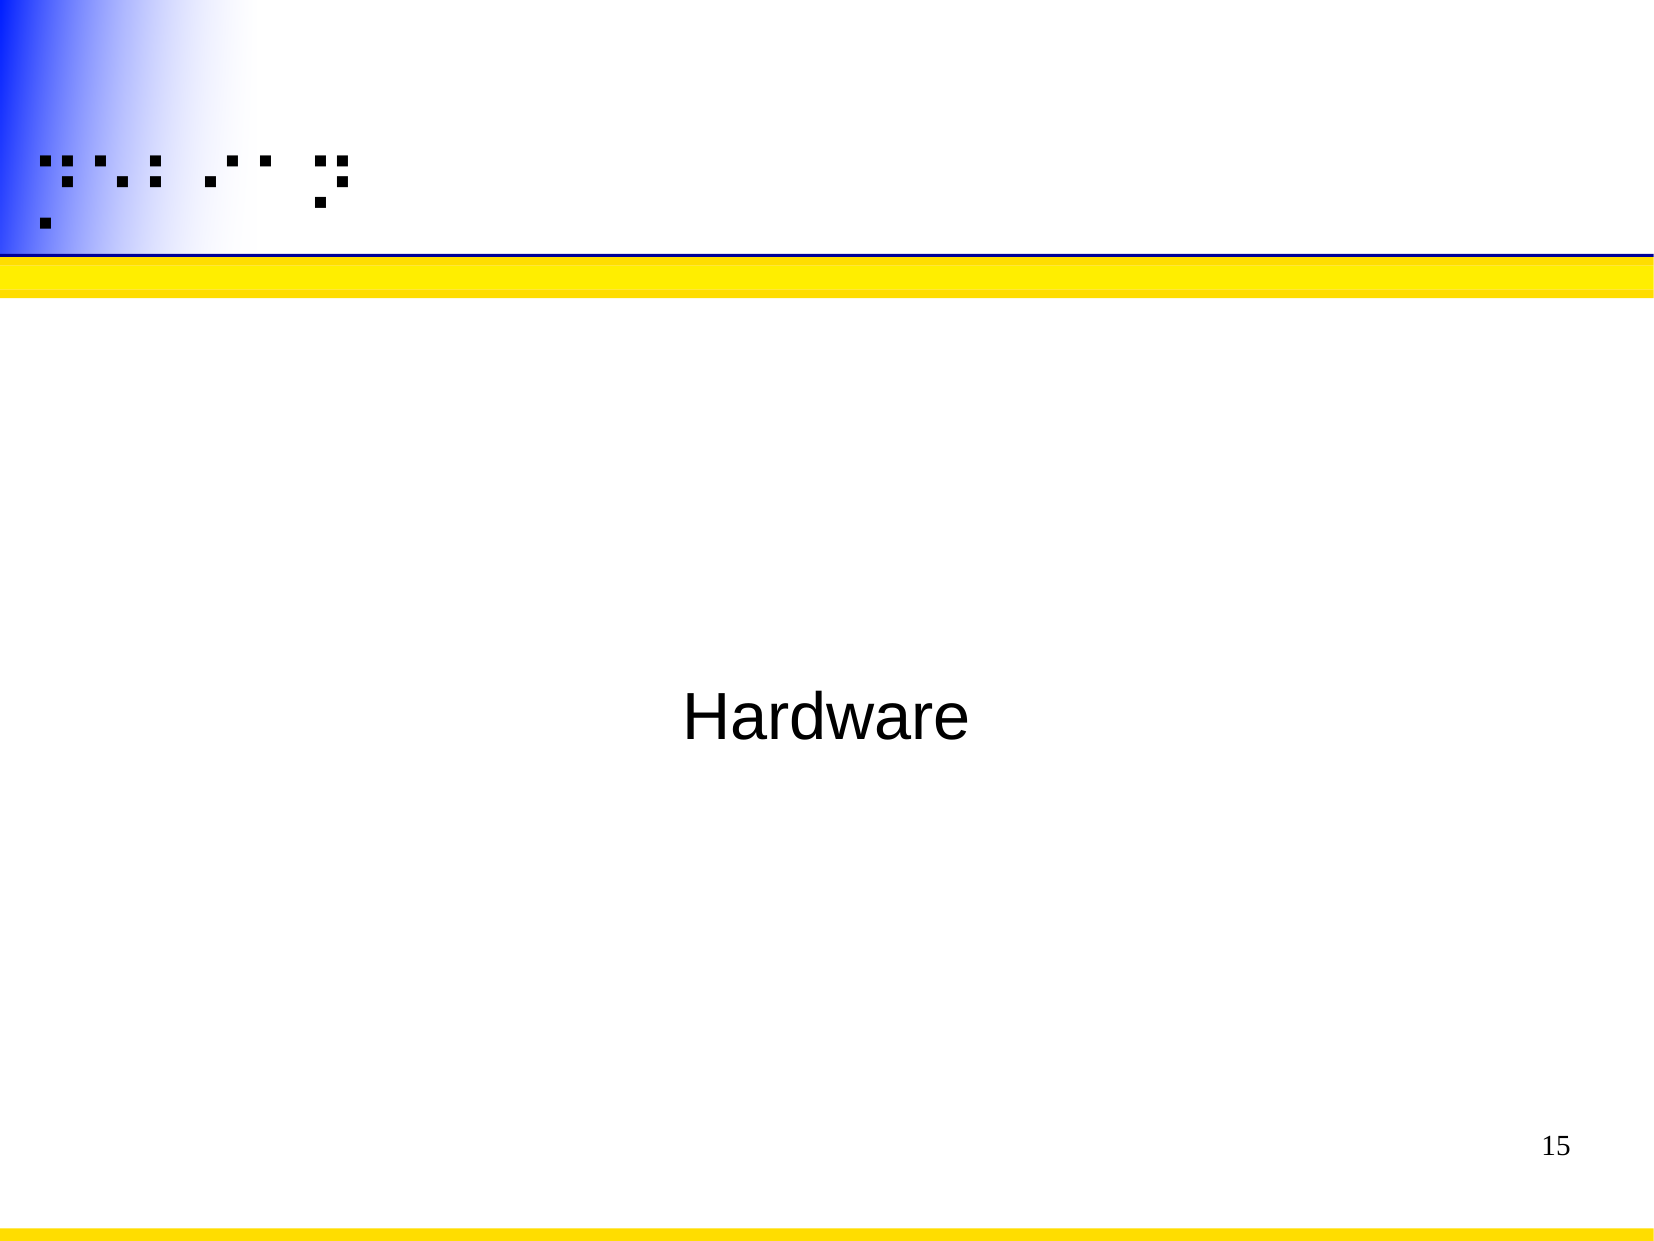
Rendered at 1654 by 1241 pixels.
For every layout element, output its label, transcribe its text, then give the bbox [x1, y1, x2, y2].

subtitle Hardware [82, 307, 1571, 1126]
